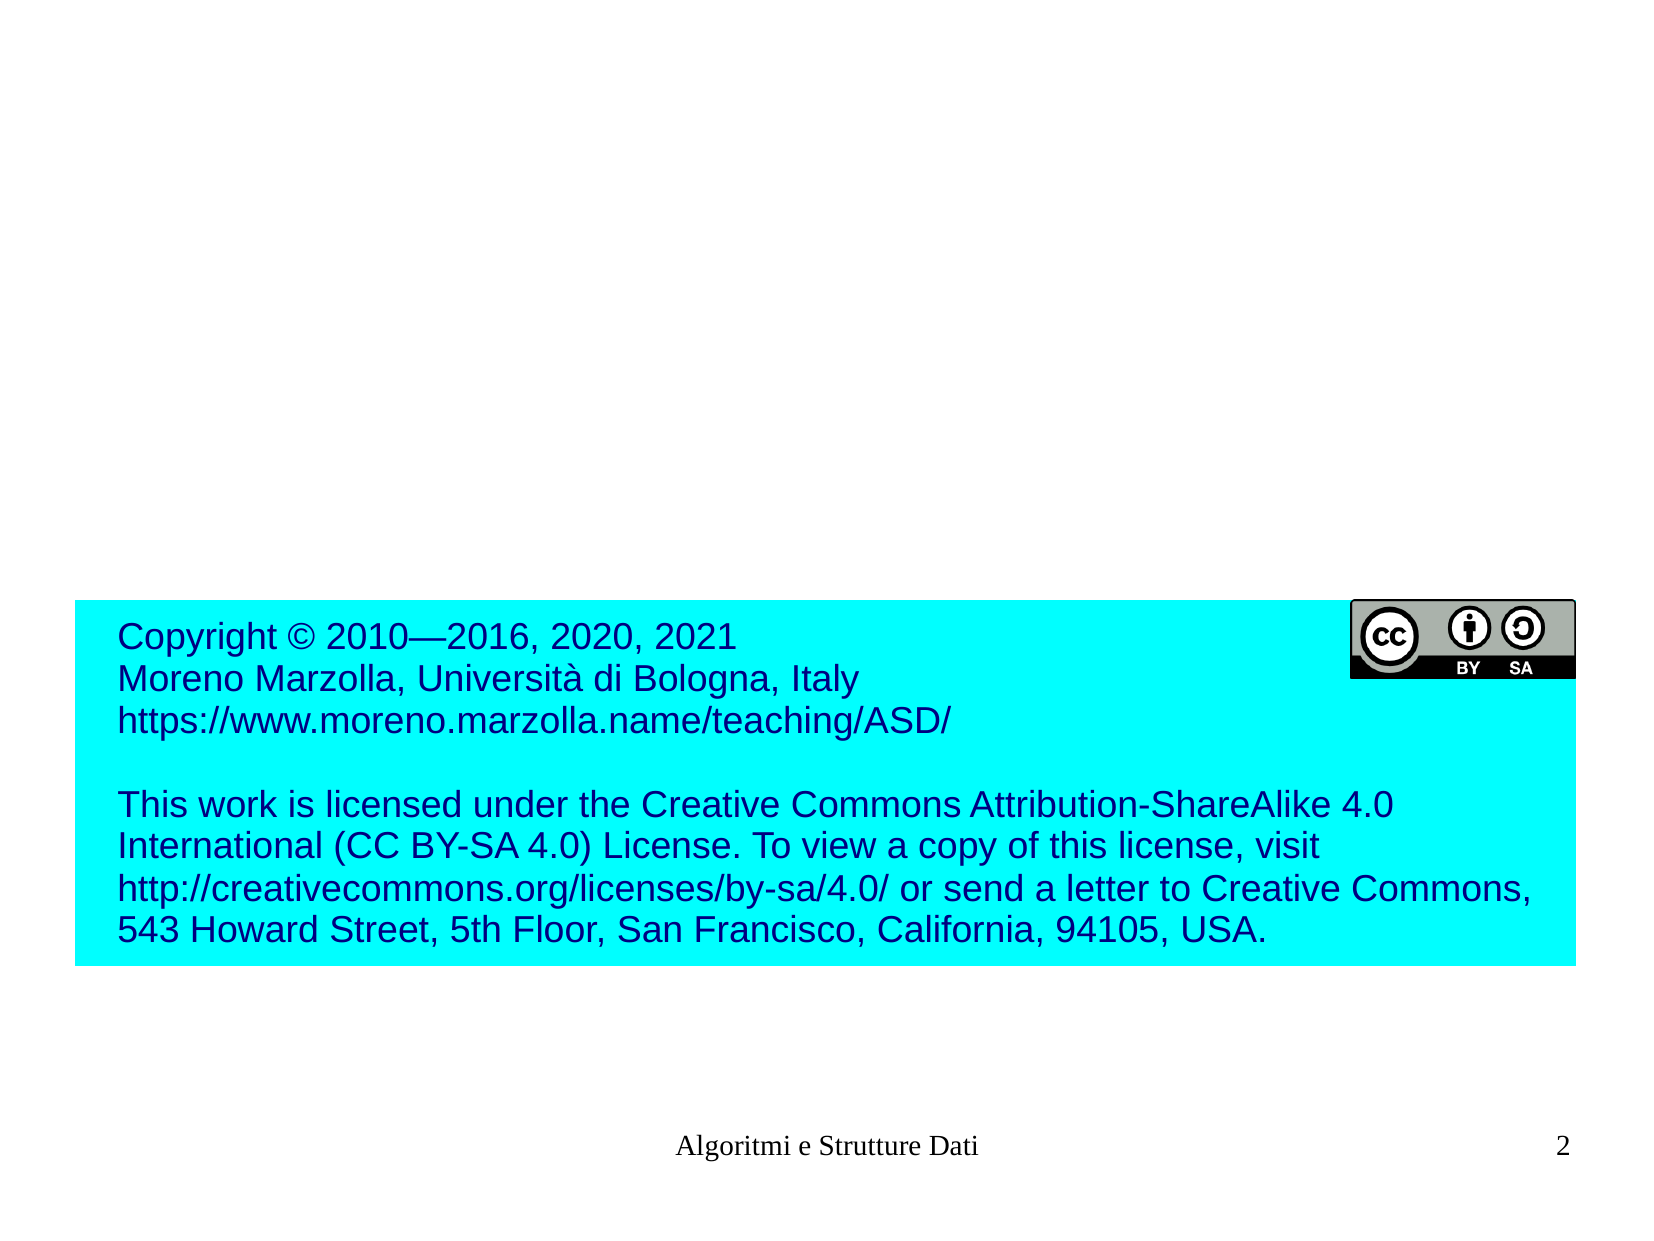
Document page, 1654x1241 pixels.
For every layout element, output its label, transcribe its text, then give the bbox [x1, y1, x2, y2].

text_box Copyright © 2010—2016, 2020, 2021 Moreno Marzolla, Università di Bologna, Italy https://www.moreno.marzolla.name/teaching/ASD/ This work is licensed under the Creative Commons Attribution-ShareAlike 4.0 International (CC BY-SA 4.0) License. To view a copy of this license, visit http://creativecommons.org/licenses/by-sa/4.0/ or send a letter to Creative Commons, 543 Howard Street, 5th Floor, San Francisco, California, 94105, USA. [75, 600, 1576, 966]
picture [1350, 599, 1576, 679]
